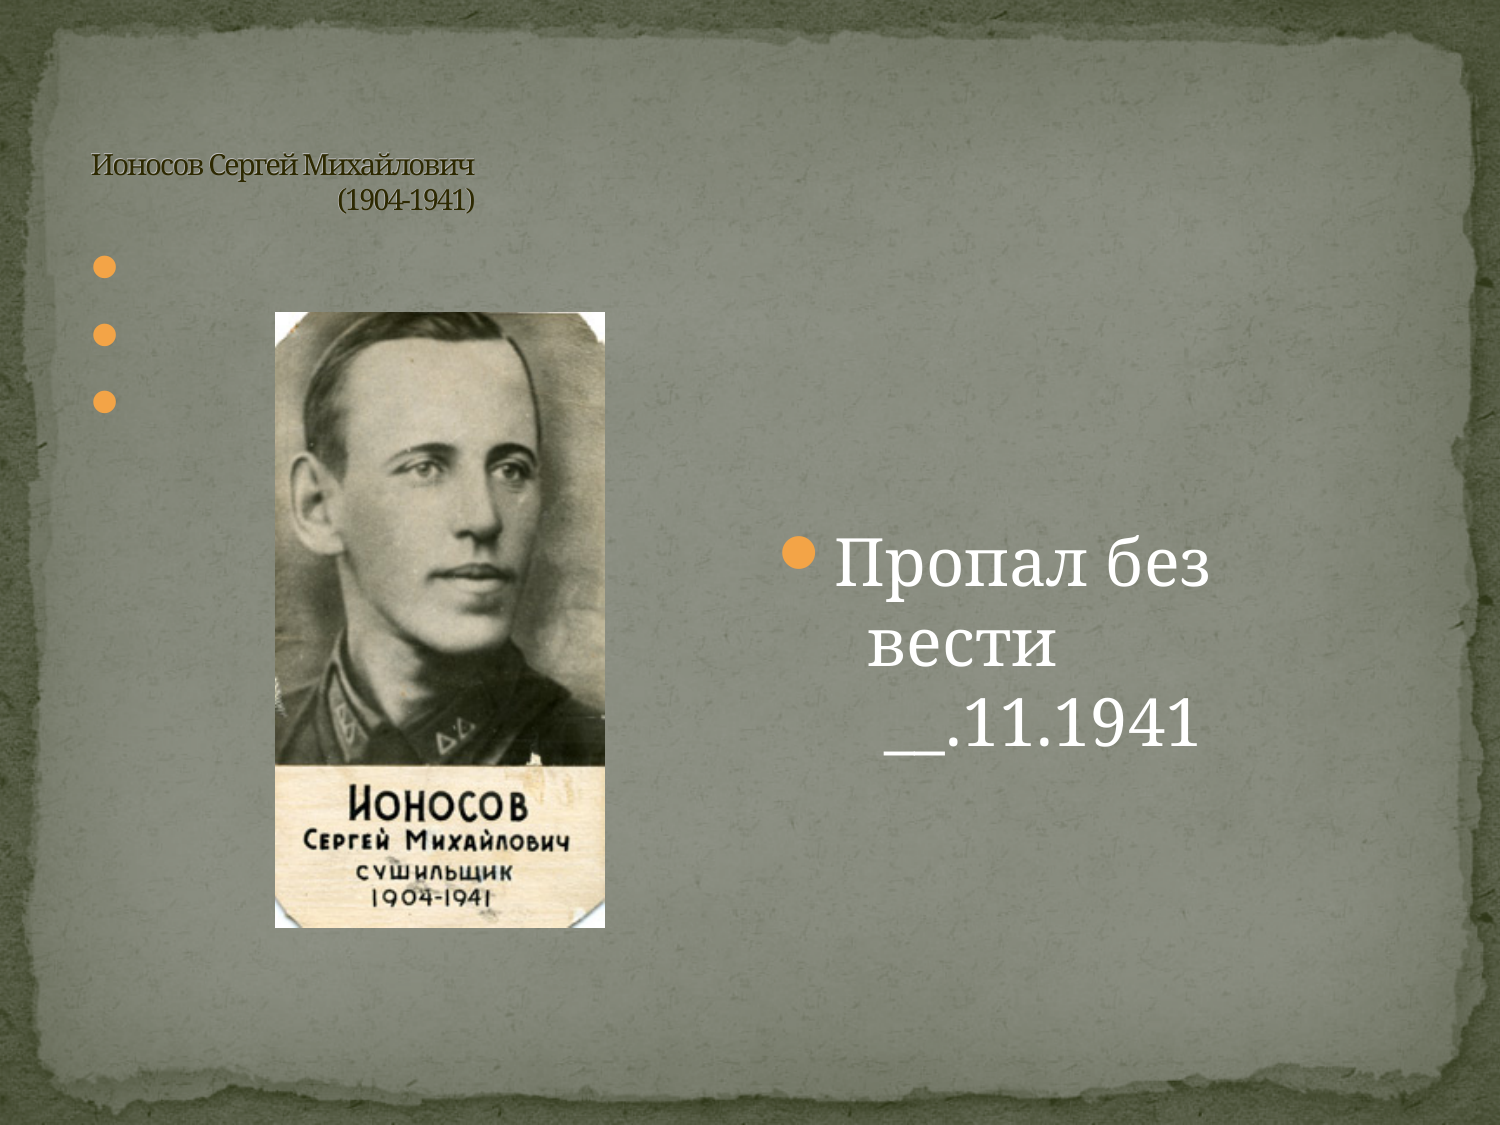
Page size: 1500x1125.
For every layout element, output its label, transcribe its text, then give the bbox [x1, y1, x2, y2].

list Пропал без вести __.11.1941 [762, 512, 1426, 1005]
picture [275, 312, 605, 928]
title Ионосов Сергей Михайлович (1904-1941) [75, 44, 1392, 224]
list [75, 237, 738, 1005]
